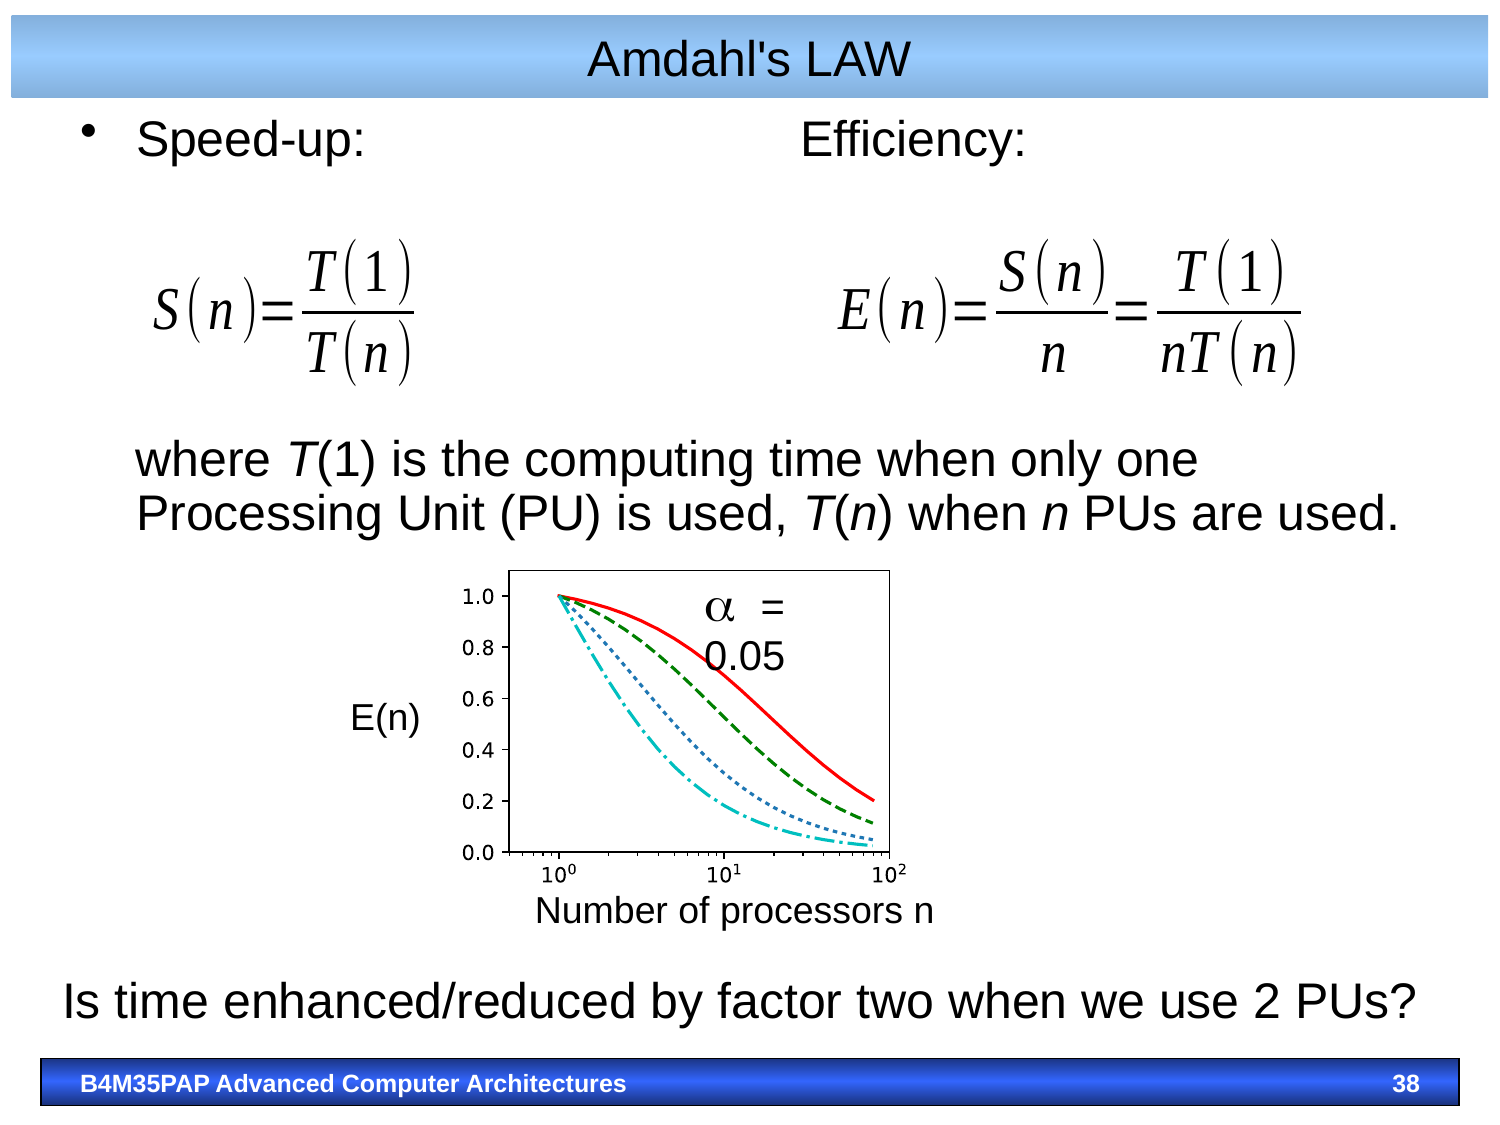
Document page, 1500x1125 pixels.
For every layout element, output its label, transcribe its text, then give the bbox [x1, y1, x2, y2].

picture [447, 526, 938, 891]
text_box  = 0.05 [689, 576, 881, 687]
text_box Number of processors n [520, 881, 950, 939]
list Is time enhanced/reduced by factor two when we use 2 PUs? [47, 967, 1441, 1066]
chart [140, 234, 434, 391]
chart [821, 234, 1323, 391]
title Amdahl's LAW [11, 15, 1489, 98]
text_box E(n) [335, 689, 436, 747]
list Speed-up: Efficiency: where T(1) is the computing time when only one Processing Unit (PU) is used, T(n) when n PUs are used. [64, 105, 1436, 507]
